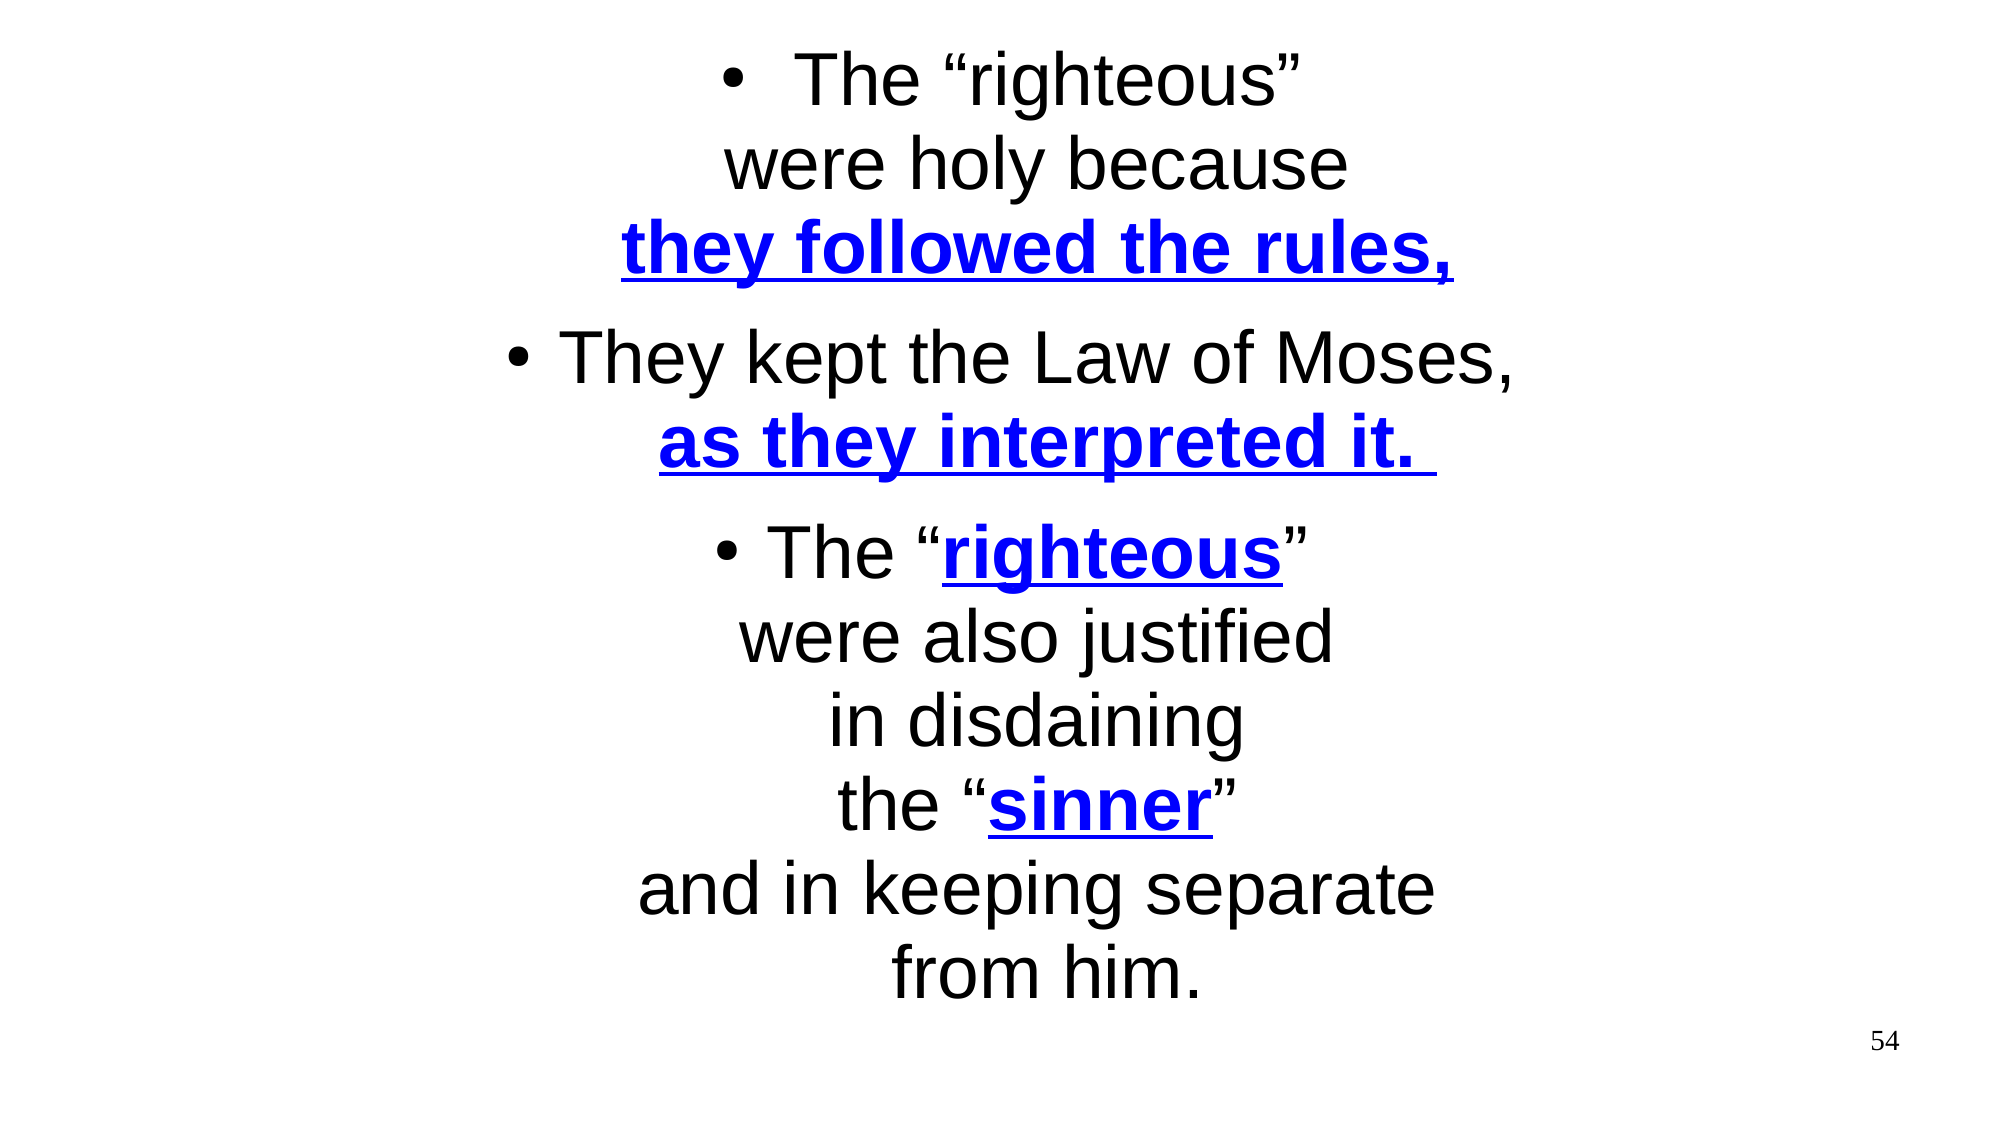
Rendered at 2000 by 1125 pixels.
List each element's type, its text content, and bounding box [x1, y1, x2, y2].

list The “righteous” were holy because they followed the rules, They kept the Law of Moses, as they interpreted it. The “righteous” were also justified in disdaining the “sinner” and in keeping separate from him. [37, 37, 1988, 1088]
